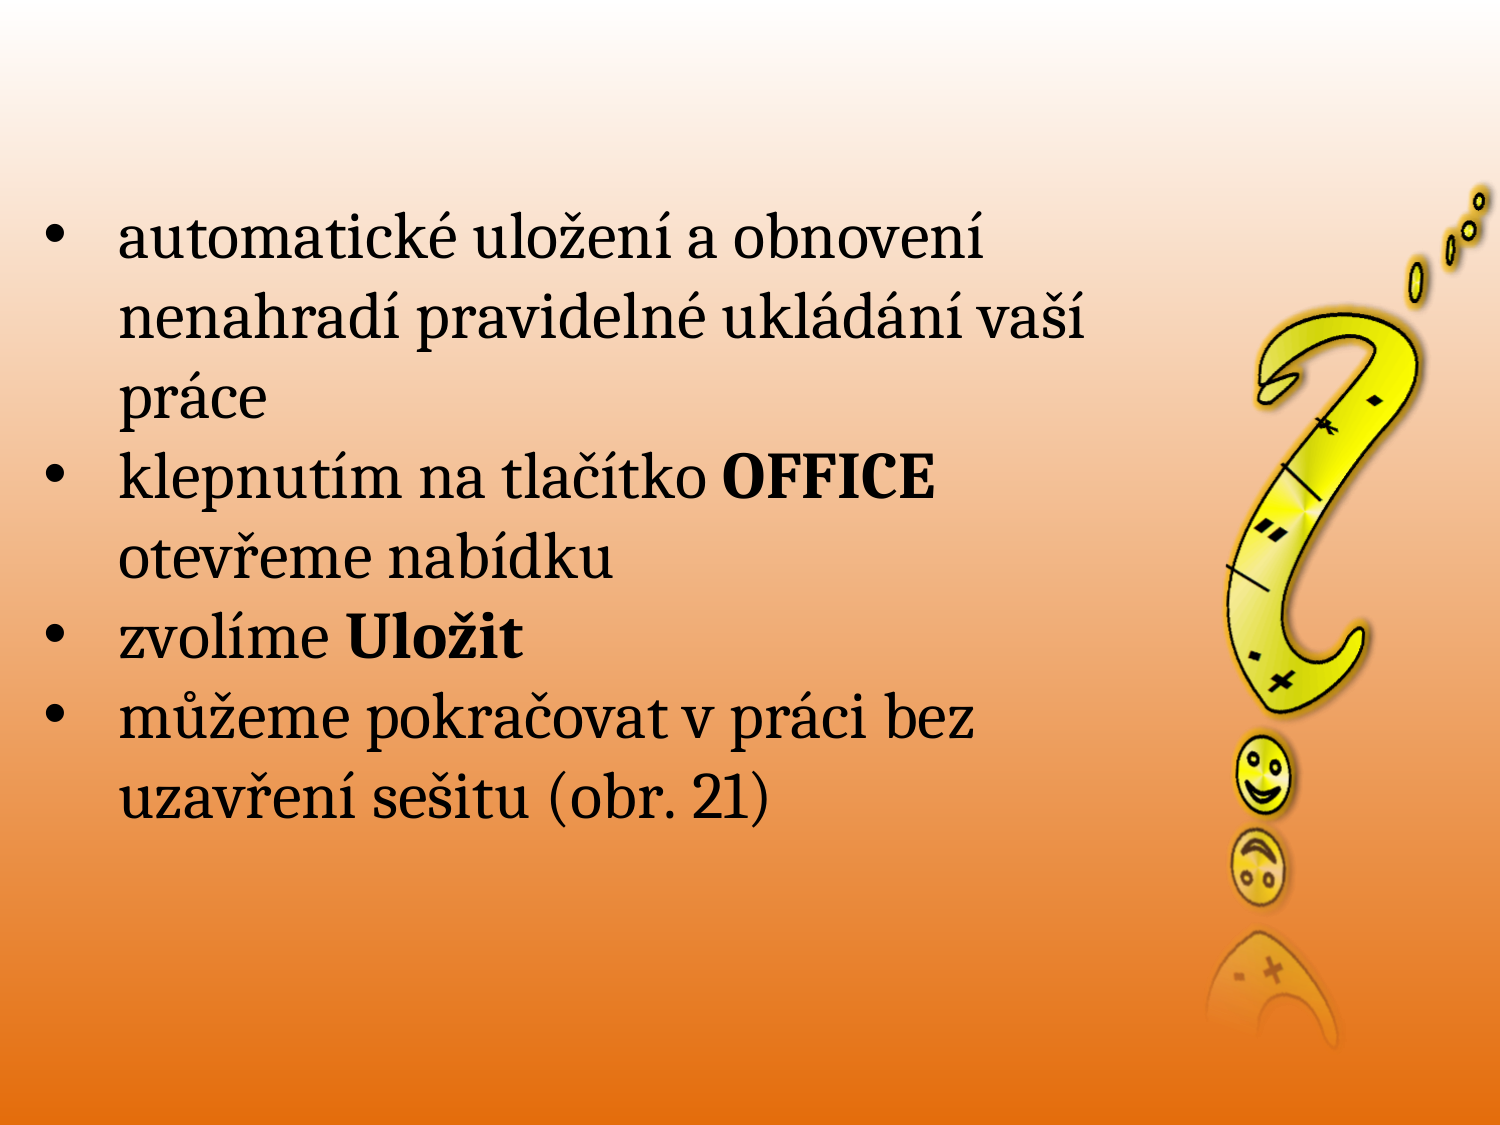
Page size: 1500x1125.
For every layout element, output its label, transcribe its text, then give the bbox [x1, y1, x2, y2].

picture [1171, 160, 1500, 1125]
text_box automatické uložení a obnovení nenahradí pravidelné ukládání vaší práce klepnutím na tlačítko OFFICE otevřeme nabídku zvolíme Uložit můžeme pokračovat v práci bez uzavření sešitu (obr. 21) [0, 184, 1211, 840]
